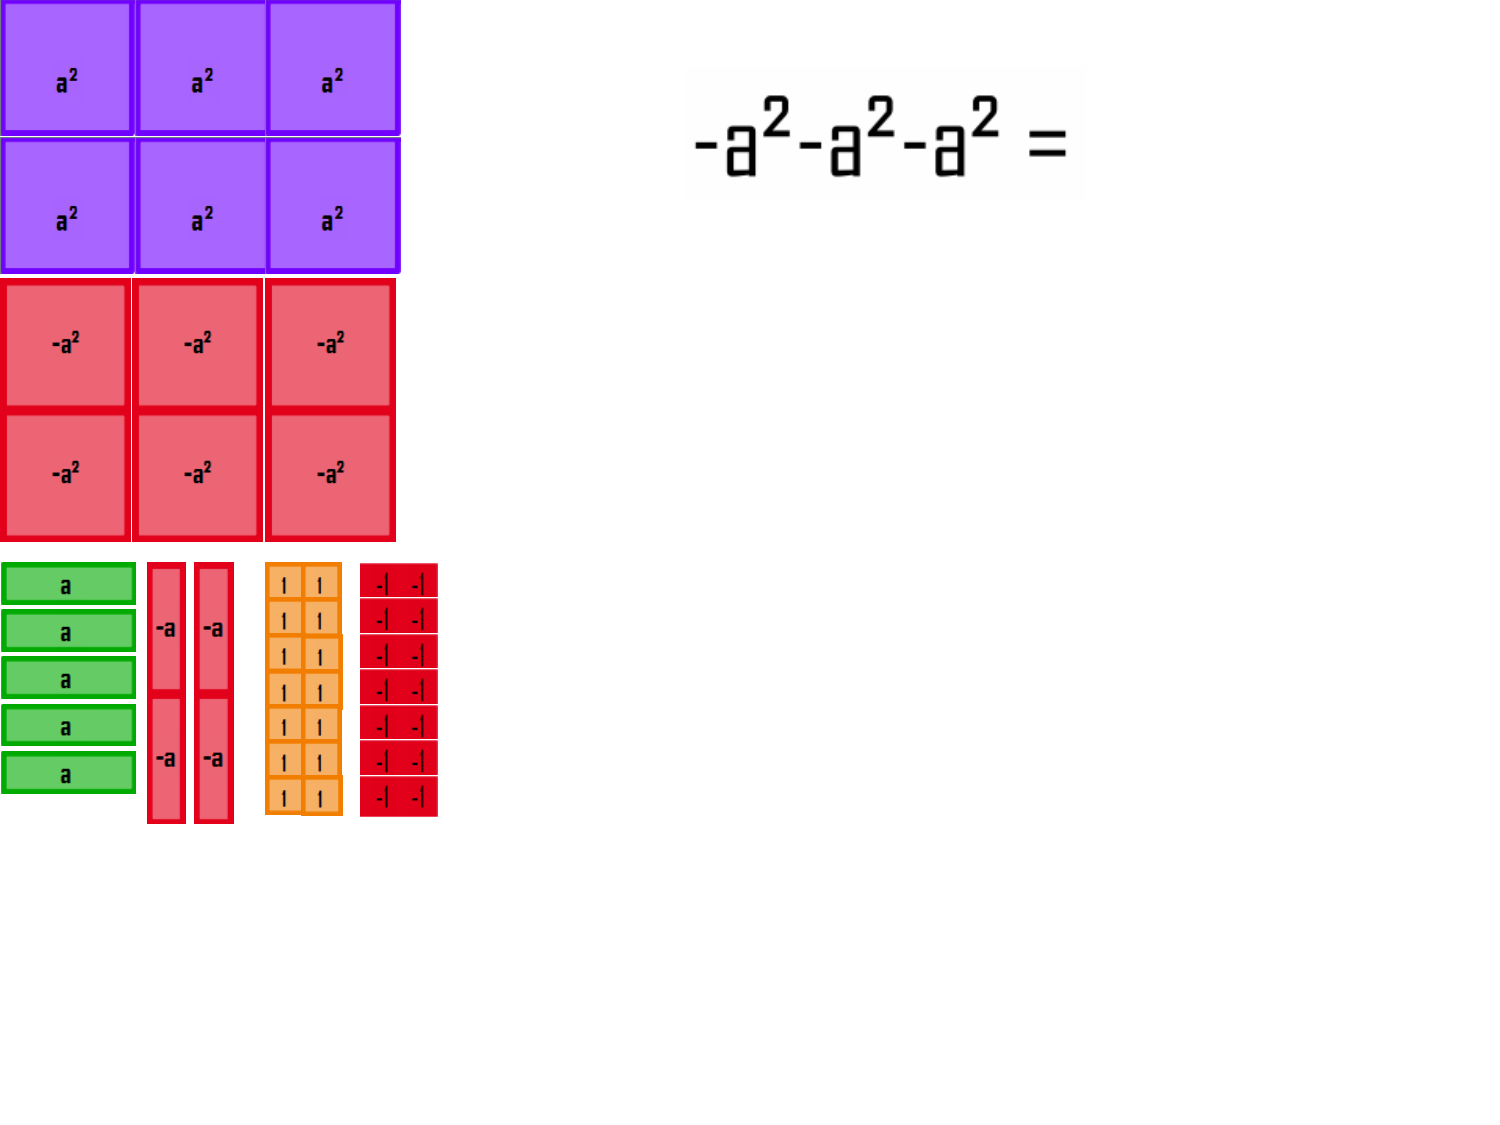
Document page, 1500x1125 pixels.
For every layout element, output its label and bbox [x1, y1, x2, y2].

picture [0, 609, 136, 652]
picture [0, 562, 136, 605]
picture [0, 137, 401, 274]
picture [0, 704, 136, 747]
picture [194, 562, 234, 824]
picture [0, 656, 136, 699]
picture [147, 562, 186, 824]
picture [679, 66, 1086, 207]
picture [265, 278, 396, 542]
picture [0, 751, 136, 794]
picture [265, 562, 343, 816]
picture [360, 562, 438, 819]
picture [0, 0, 401, 136]
picture [0, 278, 131, 542]
picture [132, 278, 263, 542]
